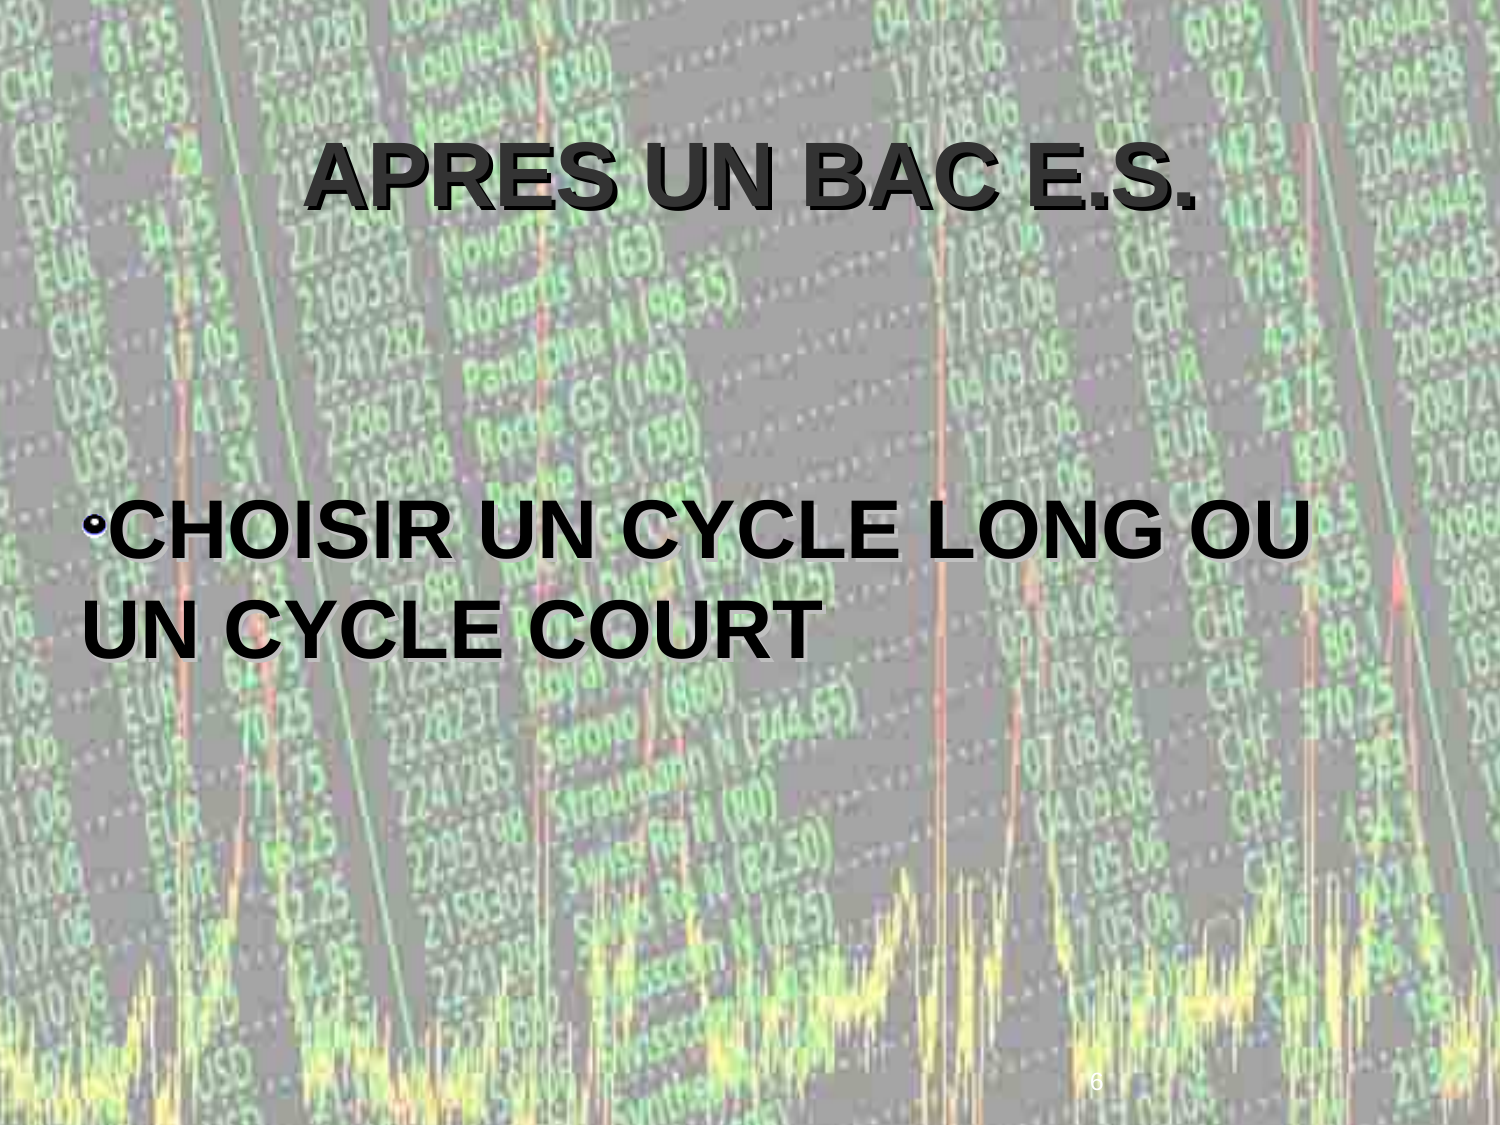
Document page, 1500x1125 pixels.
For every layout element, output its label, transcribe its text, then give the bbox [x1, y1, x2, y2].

list CHOISIR UN CYCLE LONG OU UN CYCLE COURT [64, 467, 1415, 733]
text_box <numéro> [1074, 1024, 1426, 1104]
picture [0, 0, 1500, 1125]
title APRES UN BAC E.S. [75, 44, 1426, 233]
